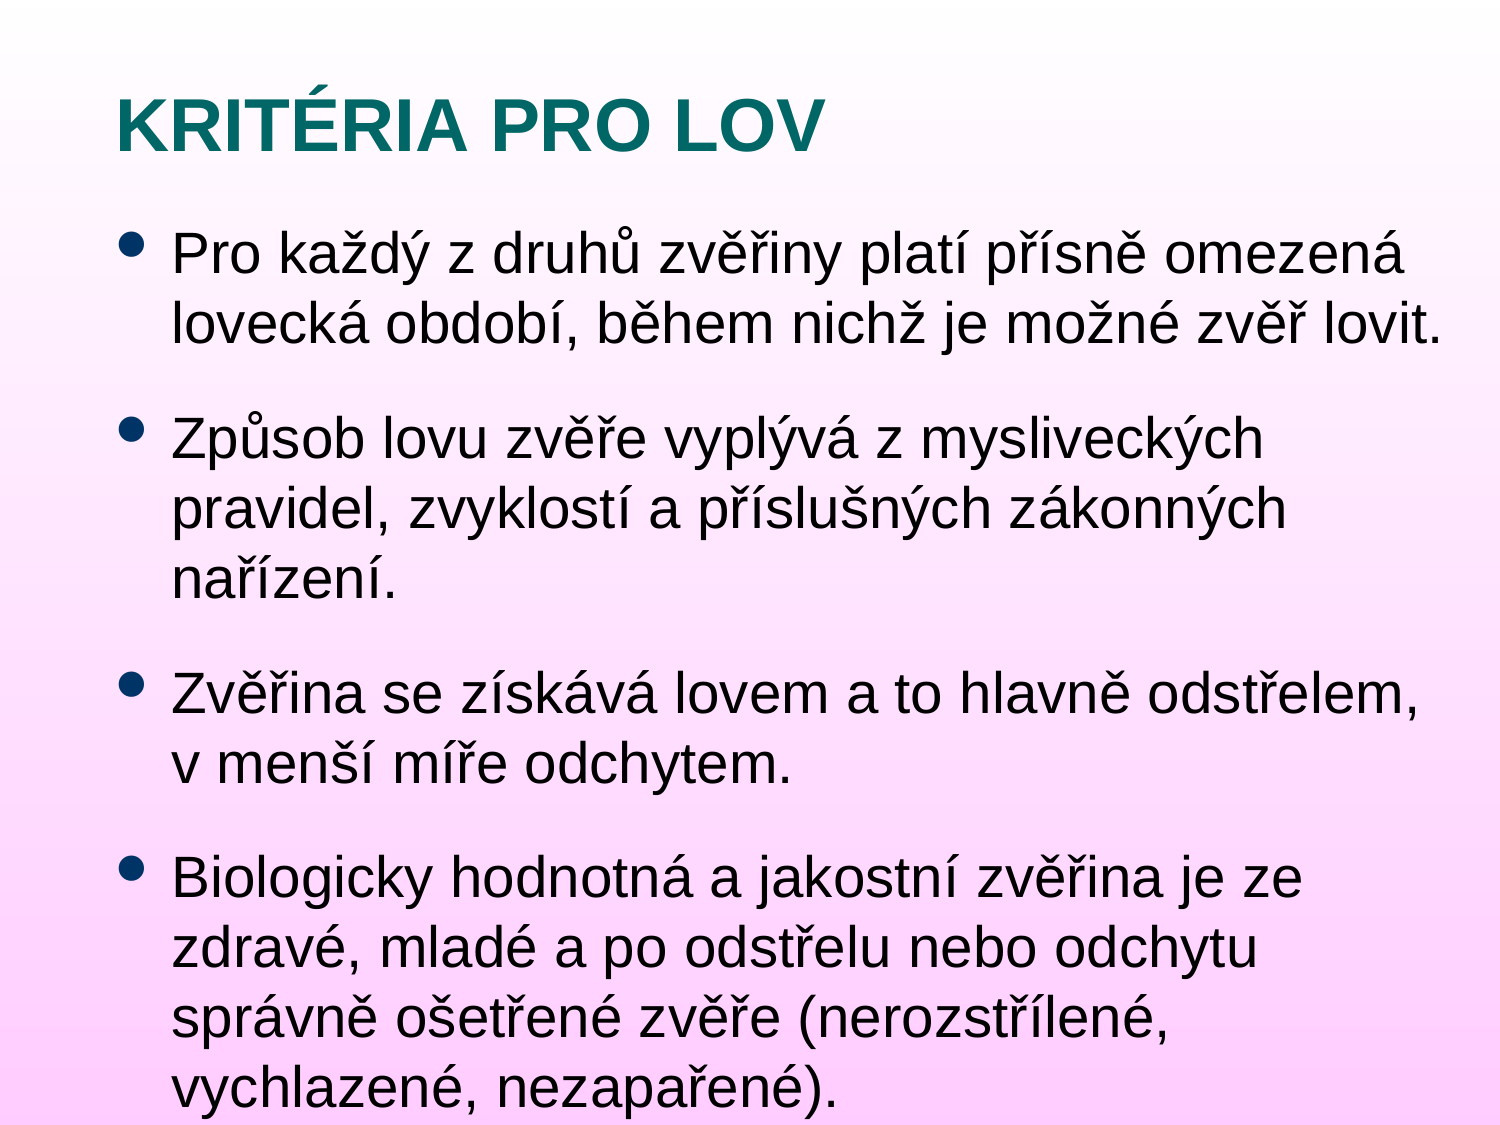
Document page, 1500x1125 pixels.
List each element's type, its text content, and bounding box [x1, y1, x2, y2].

title KRITÉRIA PRO LOV [100, 11, 1377, 176]
list Pro každý z druhů zvěřiny platí přísně omezená lovecká období, během nichž je možné zvěř lovit. Způsob lovu zvěře vyplývá z mysliveckých pravidel, zvyklostí a příslušných zákonných nařízení. Zvěřina se získává lovem a to hlavně odstřelem, v menší míře odchytem. Biologicky hodnotná a jakostní zvěřina je ze zdravé, mladé a po odstřelu nebo odchytu správně ošetřené zvěře (nerozstřílené, vychlazené, nezapařené). [100, 207, 1471, 1125]
